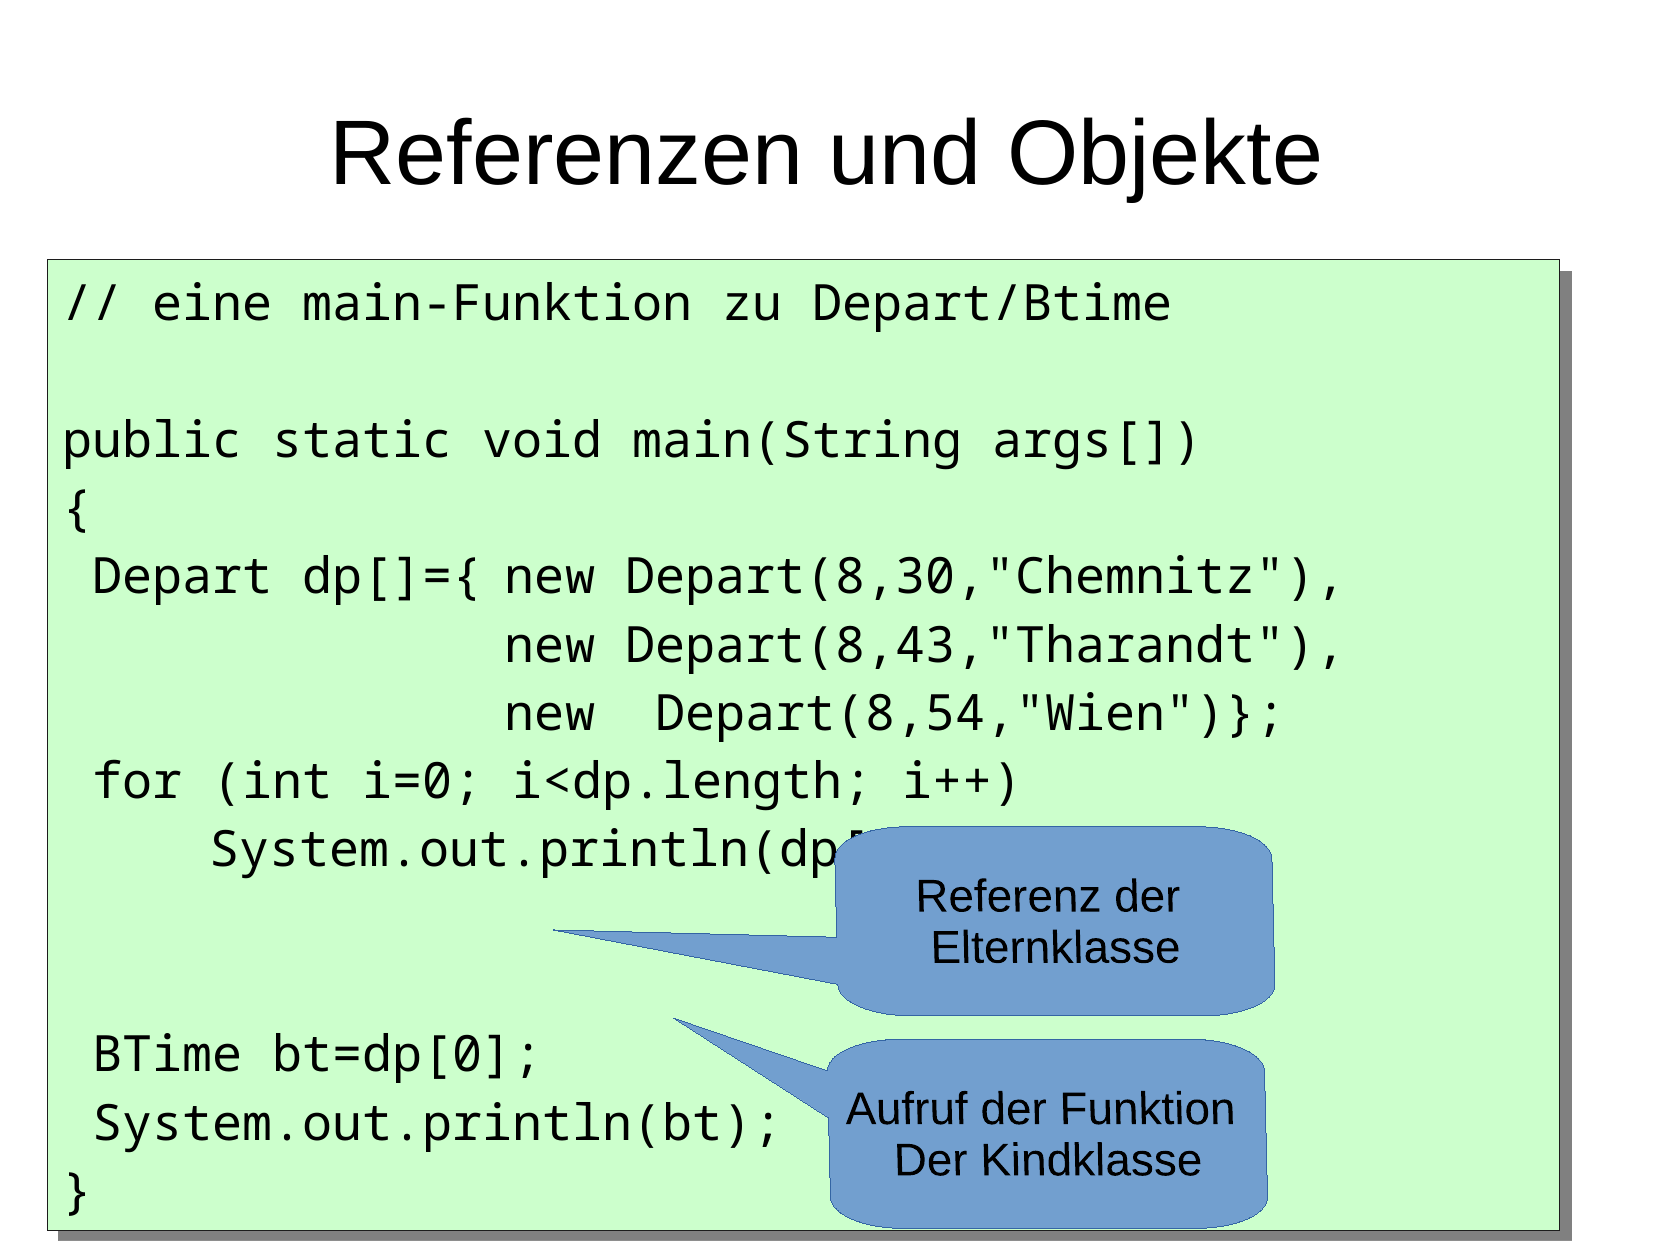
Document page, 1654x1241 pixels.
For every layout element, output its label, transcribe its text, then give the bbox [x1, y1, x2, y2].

title Referenzen und Objekte [82, 49, 1571, 257]
text_box Referenz der Elternklasse [553, 826, 1275, 1016]
text_box // eine main-Funktion zu Depart/Btime public static void main(String args[]) { Depart dp[]={ new Depart(8,30,"Chemnitz"), new Depart(8,43,"Tharandt"), new Depart(8,54,"Wien")}; for (int i=0; i<dp.length; i++) System.out.println(dp[i]); BTime bt=dp[0]; System.out.println(bt); } [47, 259, 1560, 1090]
text_box Aufruf der Funktion Der Kindklasse [673, 1018, 1268, 1229]
